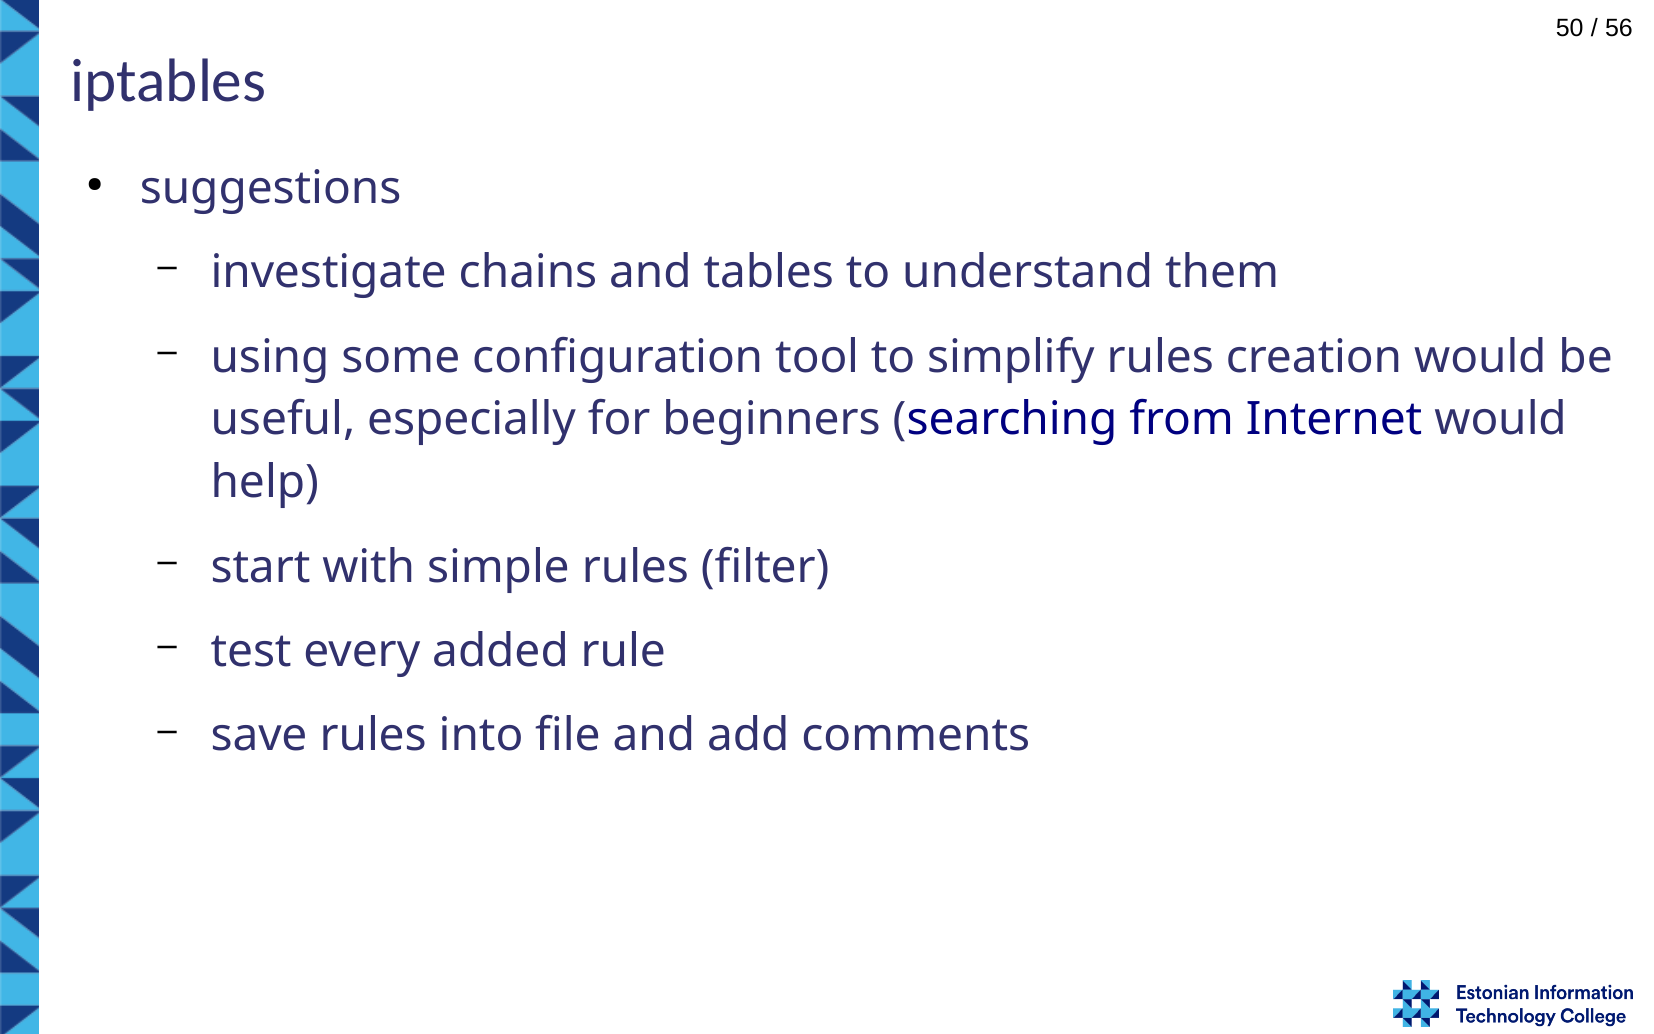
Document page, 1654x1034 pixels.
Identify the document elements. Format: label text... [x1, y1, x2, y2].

title iptables [70, 41, 1630, 130]
list suggestions investigate chains and tables to understand them using some configuration tool to simplify rules creation would be useful, especially for beginners (searching from Internet would help) start with simple rules (filter) test every added rule save rules into file and add comments [68, 153, 1630, 957]
picture [1393, 980, 1633, 1027]
